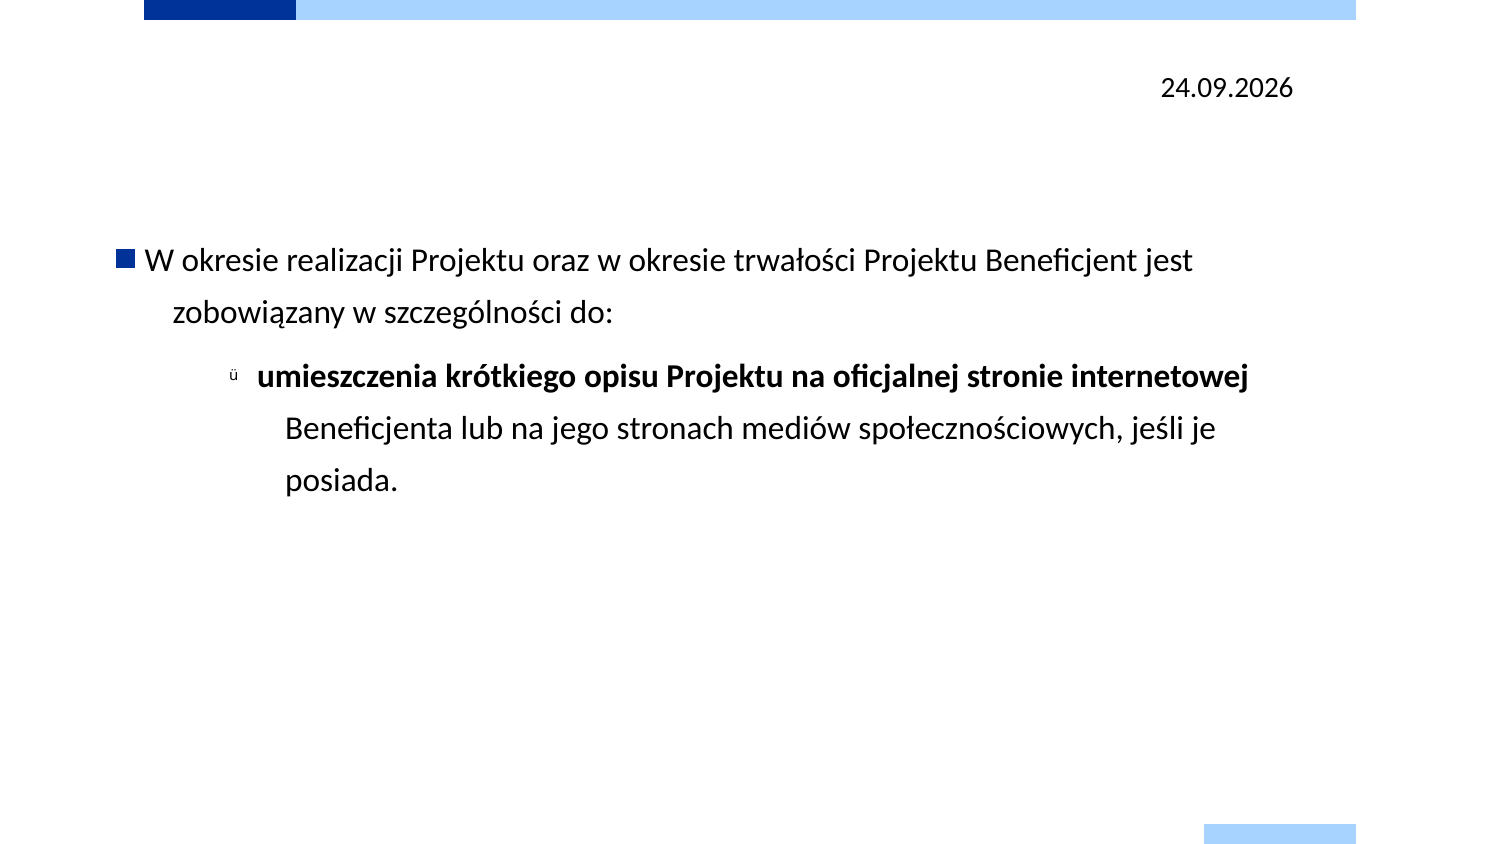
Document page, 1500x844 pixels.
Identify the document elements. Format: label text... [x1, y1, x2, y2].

title Porozumienie/umowa o dofinansowanie projektu cd.4 [105, 38, 1318, 105]
text_box 02.07.2024 [1145, 60, 1347, 102]
text_box W okresie realizacji Projektu oraz w okresie trwałości Projektu Beneficjent jest zobowiązany w szczególności do: umieszczenia krótkiego opisu Projektu na oficjalnej stronie internetowej Beneficjenta lub na jego stronach mediów społecznościowych, jeśli je posiada. [116, 226, 1329, 582]
